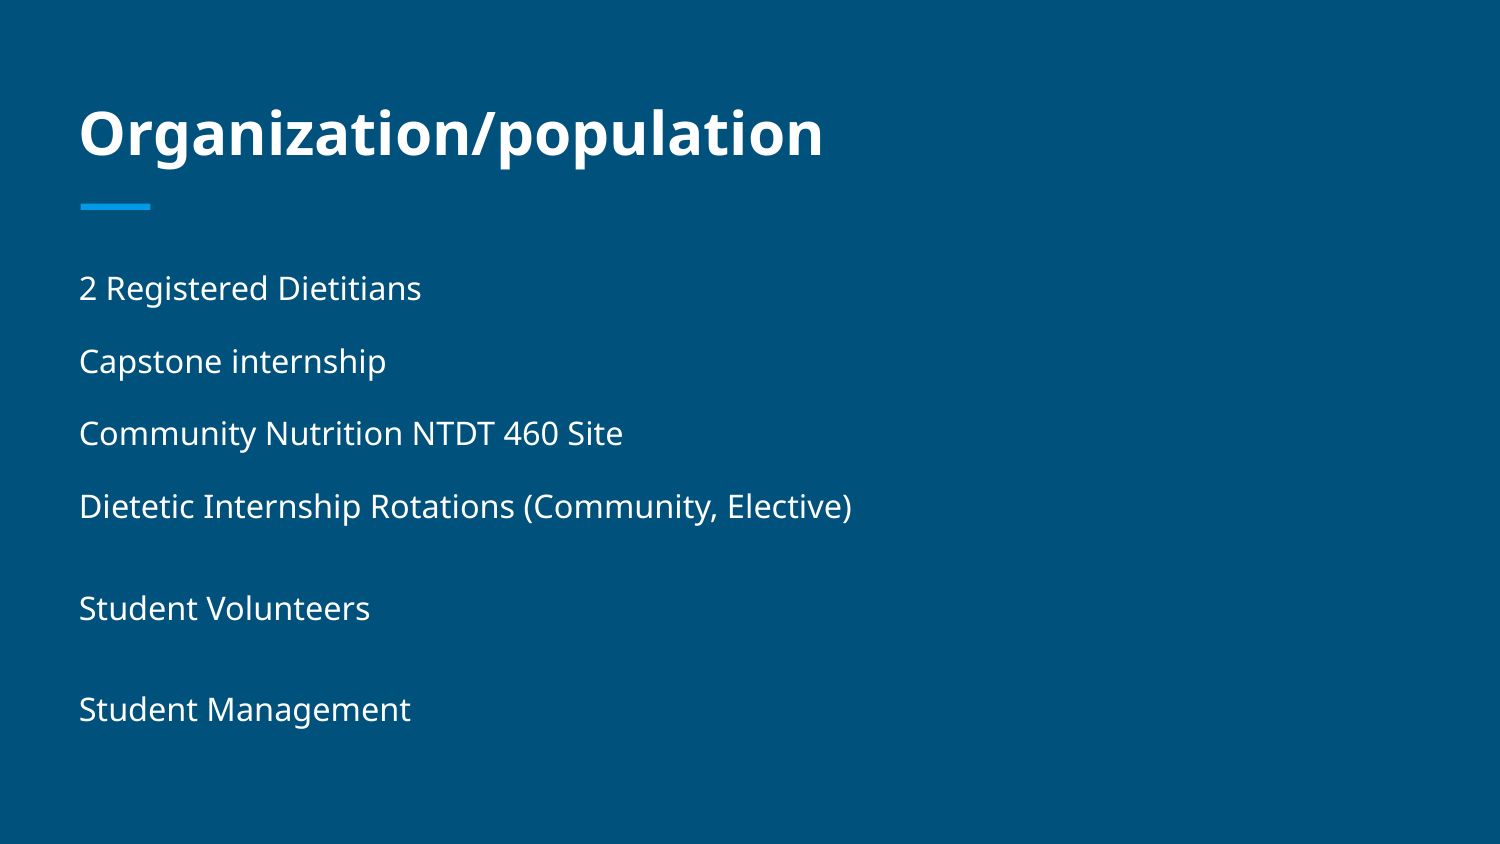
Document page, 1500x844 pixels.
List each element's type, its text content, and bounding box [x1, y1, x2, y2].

title Organization/population [63, 75, 1437, 188]
list 2 Registered Dietitians Capstone internship Community Nutrition NTDT 460 Site Dietetic Internship Rotations (Community, Elective) Student Volunteers Student Management [63, 244, 1437, 750]
